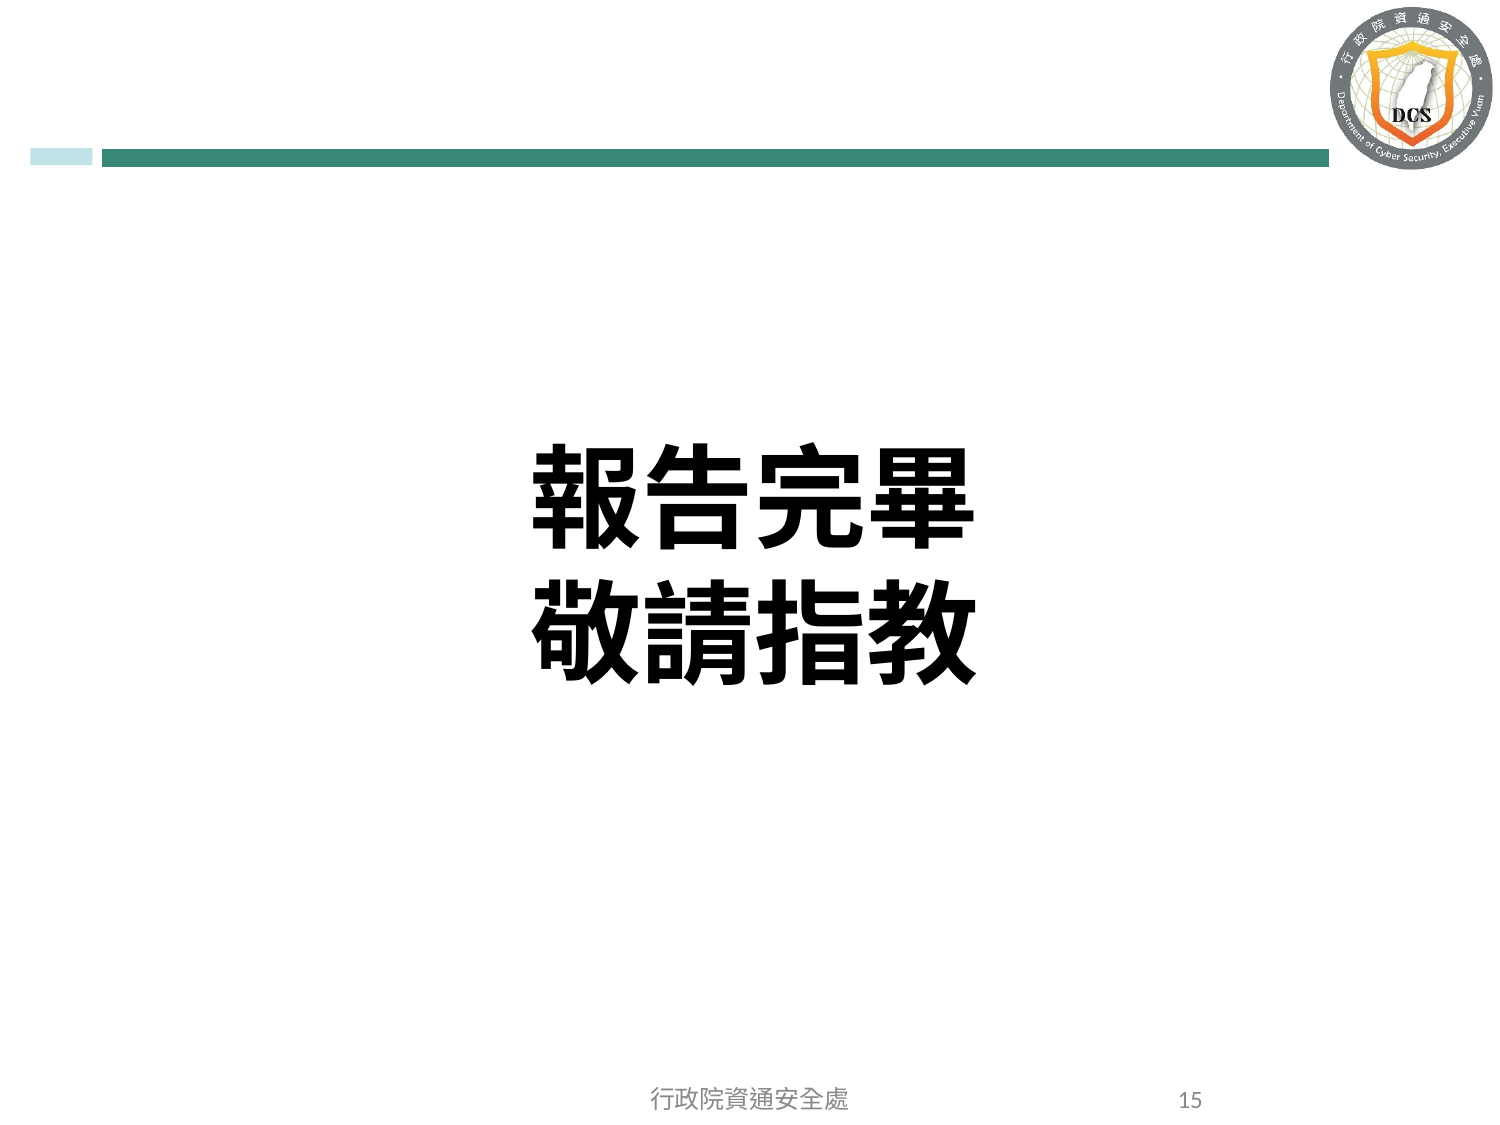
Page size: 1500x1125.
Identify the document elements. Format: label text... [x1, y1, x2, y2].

text_box 報告完畢 敬請指教 [514, 420, 1098, 708]
text_box [1162, 1076, 1500, 1120]
text_box 行政院資通安全處 [496, 1076, 1004, 1120]
